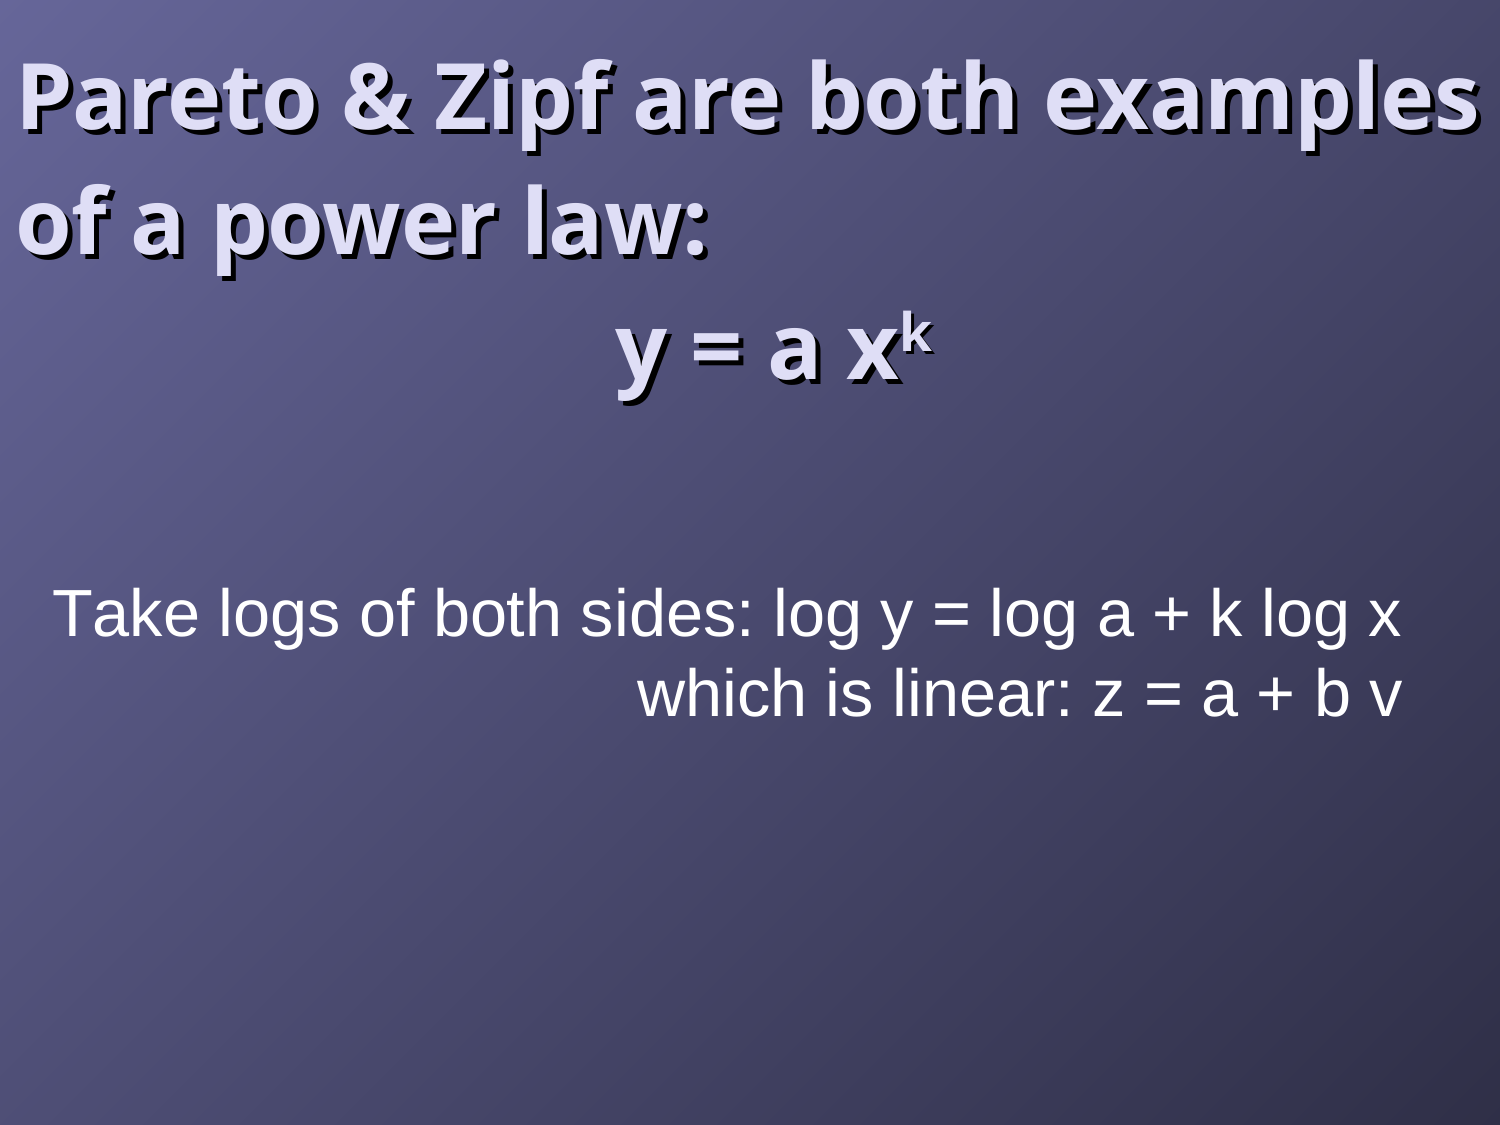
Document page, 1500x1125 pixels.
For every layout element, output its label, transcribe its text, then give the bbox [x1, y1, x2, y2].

title Pareto & Zipf are both examples of a power law: y = a xk [0, 46, 1500, 392]
text_box Take logs of both sides: log y = log a + k log x which is linear: z = a + b v [37, 562, 1419, 738]
